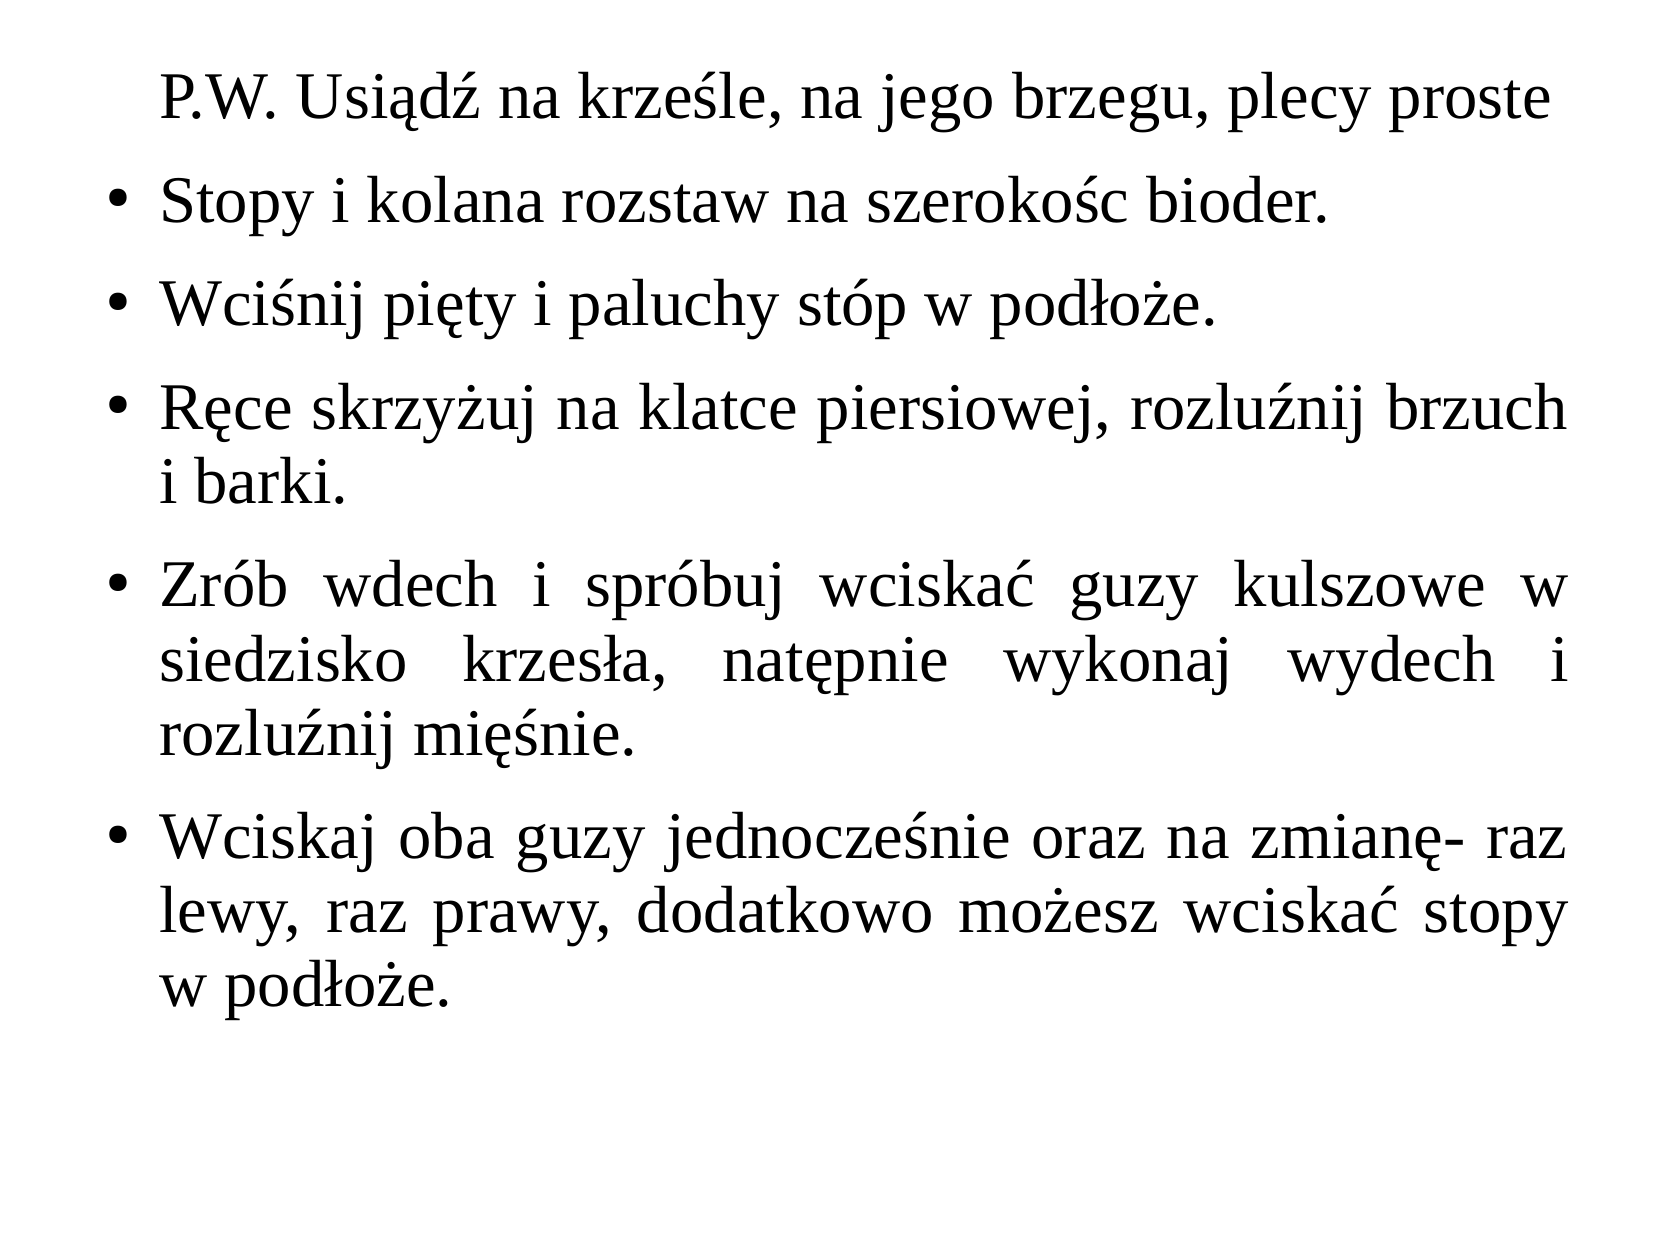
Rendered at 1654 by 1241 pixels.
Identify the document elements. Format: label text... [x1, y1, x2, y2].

list P.W. Usiądź na krześle, na jego brzegu, plecy proste Stopy i kolana rozstaw na szerokośc bioder. Wciśnij pięty i paluchy stóp w podłoże. Ręce skrzyżuj na klatce piersiowej, rozluźnij brzuch i barki. Zrób wdech i spróbuj wciskać guzy kulszowe w siedzisko krzesła, natępnie wykonaj wydech i rozluźnij mięśnie. Wciskaj oba guzy jednocześnie oraz na zmianę- raz lewy, raz prawy, dodatkowo możesz wciskać stopy w podłoże. [88, 59, 1571, 1241]
